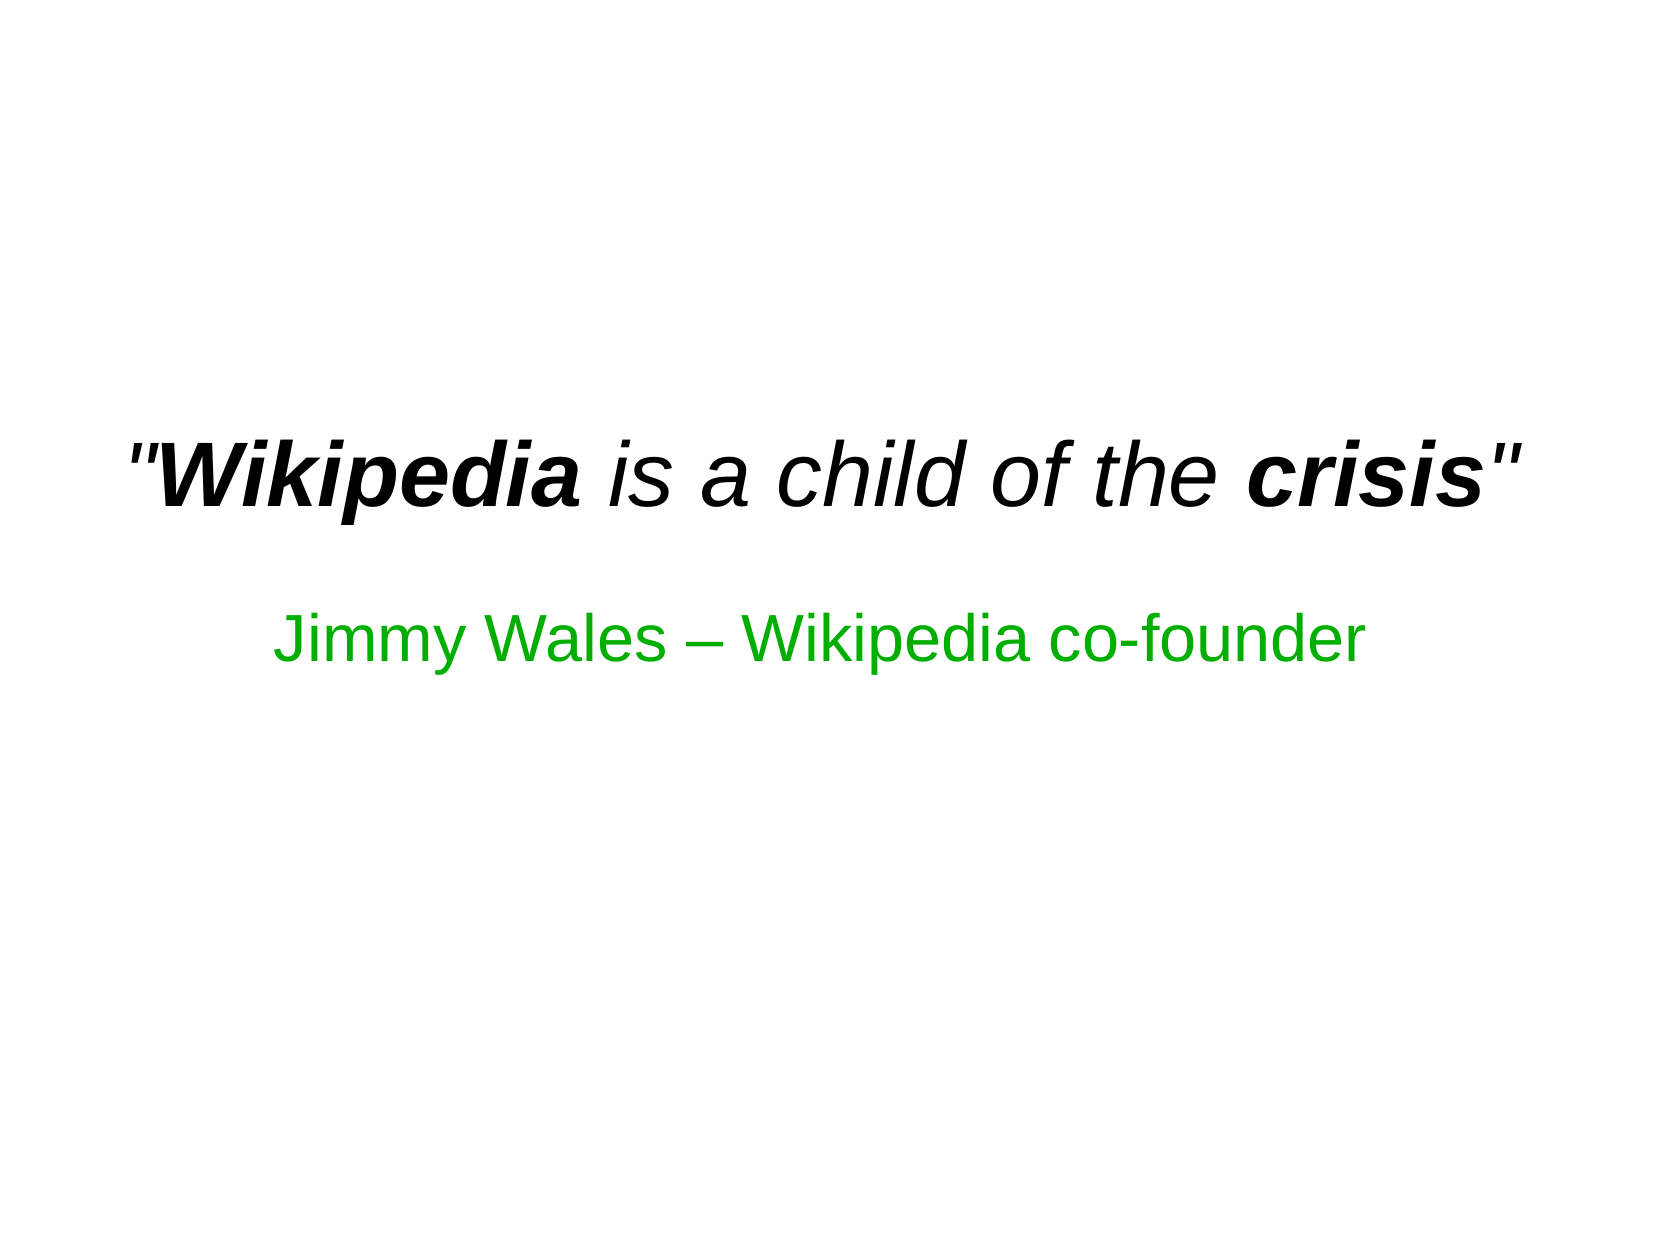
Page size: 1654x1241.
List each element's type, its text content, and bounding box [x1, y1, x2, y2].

subtitle "Wikipedia is a child of the crisis" Jimmy Wales – Wikipedia co-founder [76, 206, 1565, 893]
